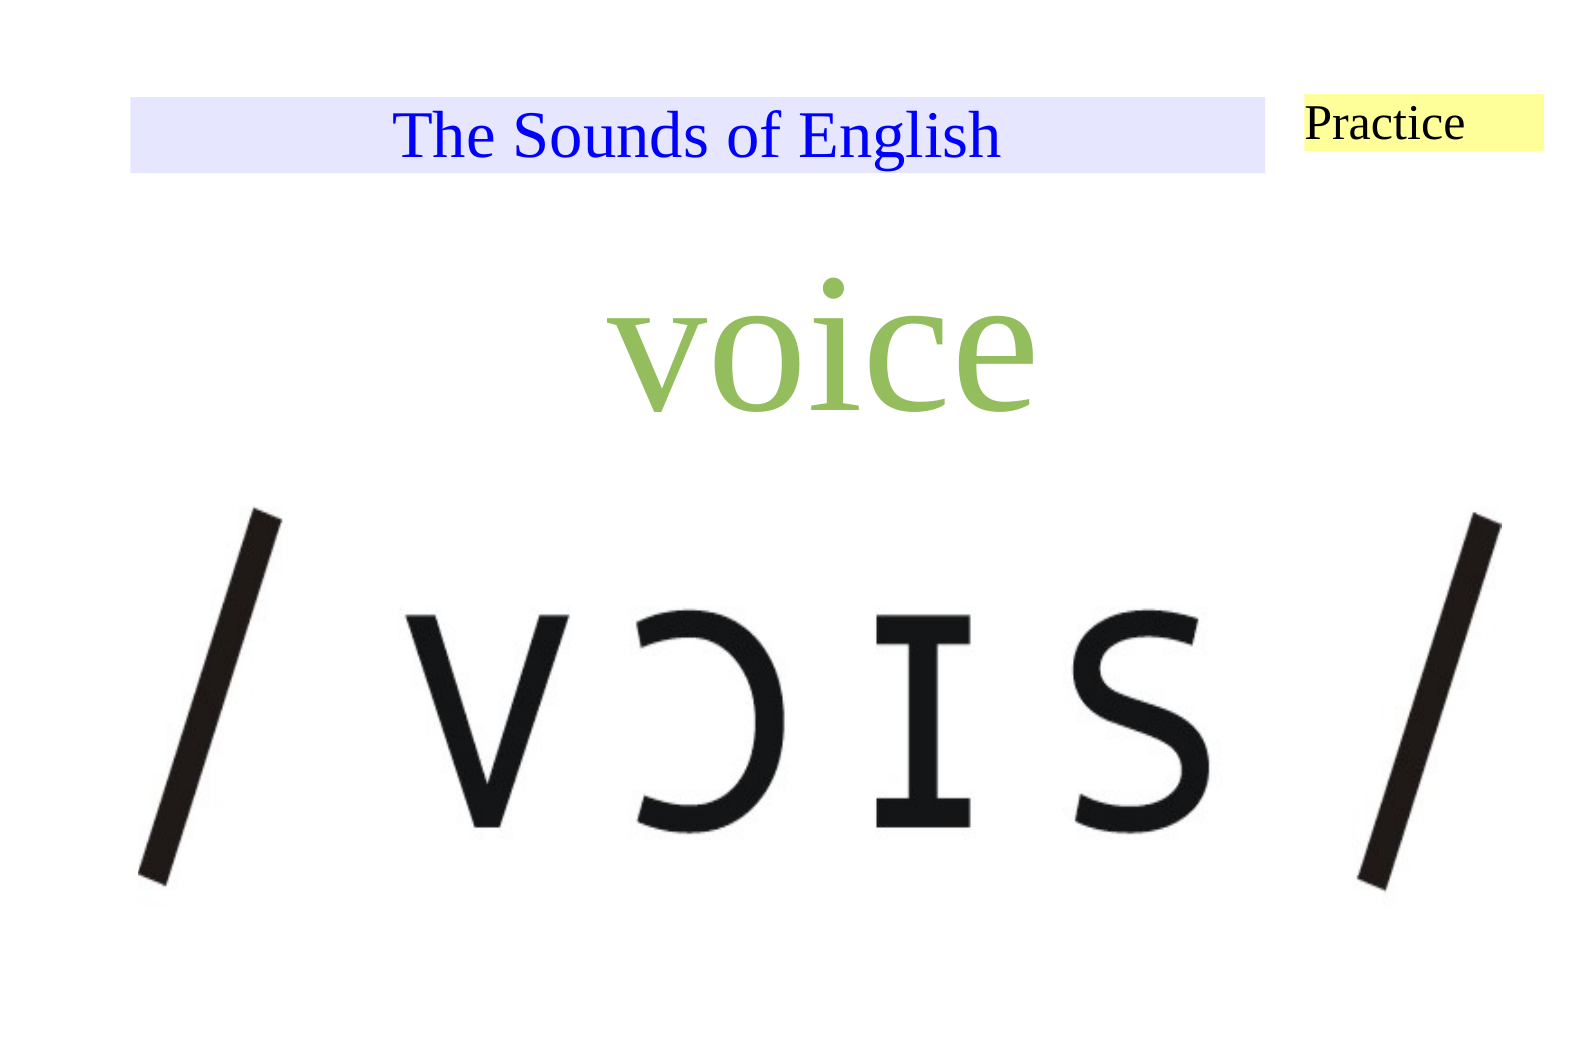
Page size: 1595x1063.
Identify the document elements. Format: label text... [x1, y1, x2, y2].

text_box voice [548, 227, 1099, 440]
picture [138, 440, 1502, 1047]
text_box Practice [1304, 94, 1544, 152]
text_box The Sounds of English [130, 97, 1266, 174]
